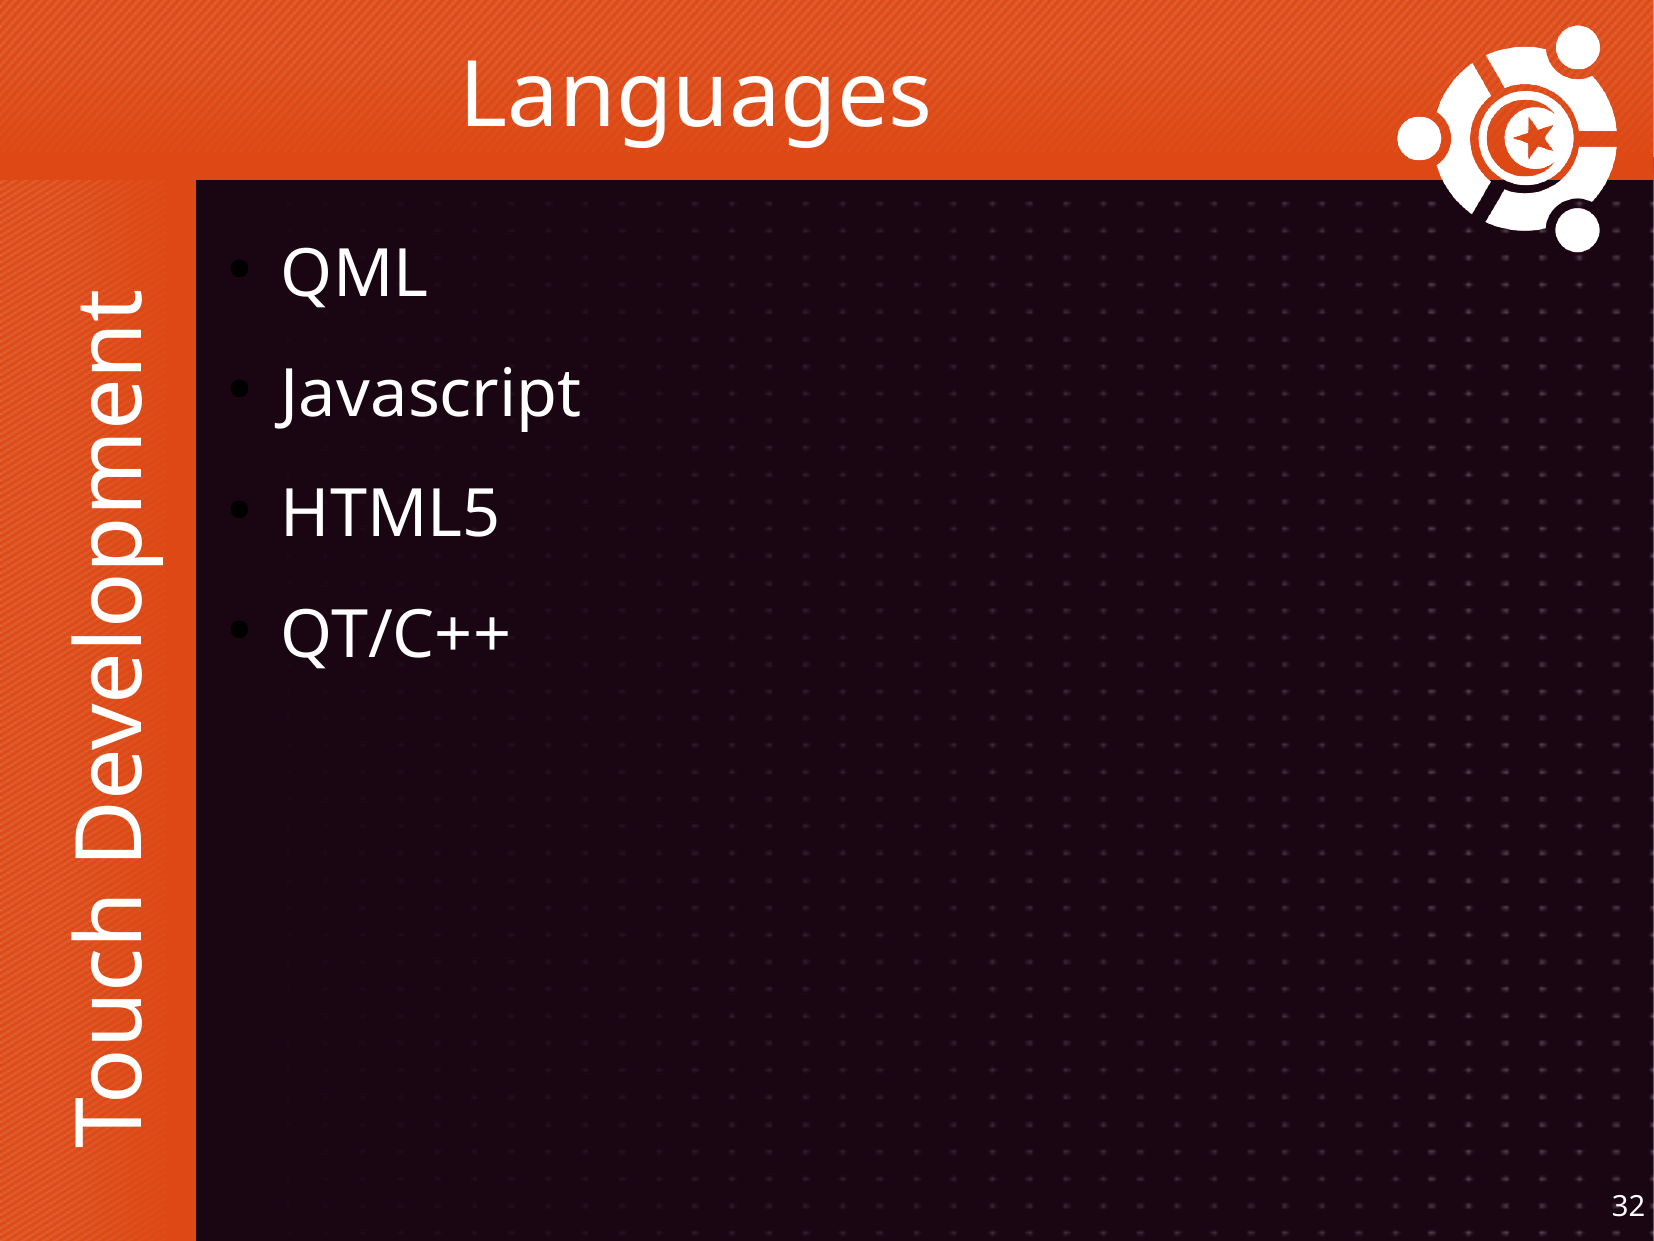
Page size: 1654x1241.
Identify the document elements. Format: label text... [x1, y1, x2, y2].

title Languages [0, 2, 1394, 181]
list QML Javascript HTML5 QT/C++ [210, 225, 1639, 1186]
title Touch Development [17, 210, 196, 1229]
picture [0, 0, 1654, 1241]
